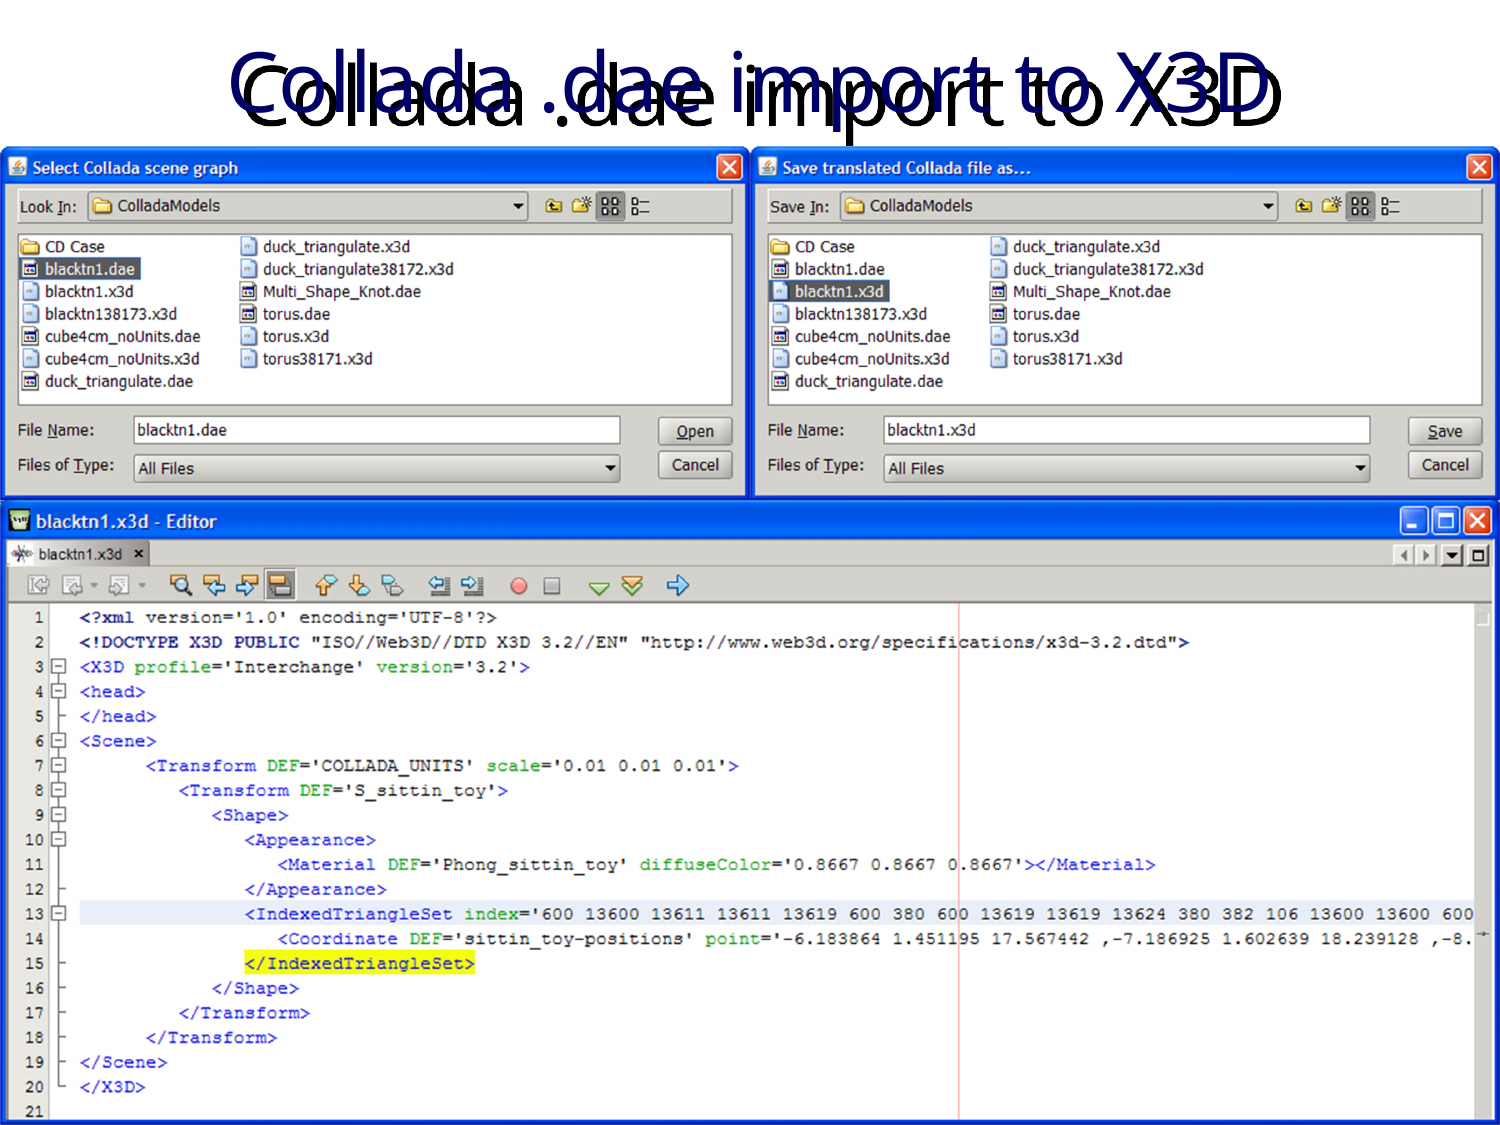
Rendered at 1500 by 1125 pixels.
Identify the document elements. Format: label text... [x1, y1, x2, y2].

picture [0, 146, 1500, 1125]
title Collada .dae import to X3D [112, 9, 1388, 146]
